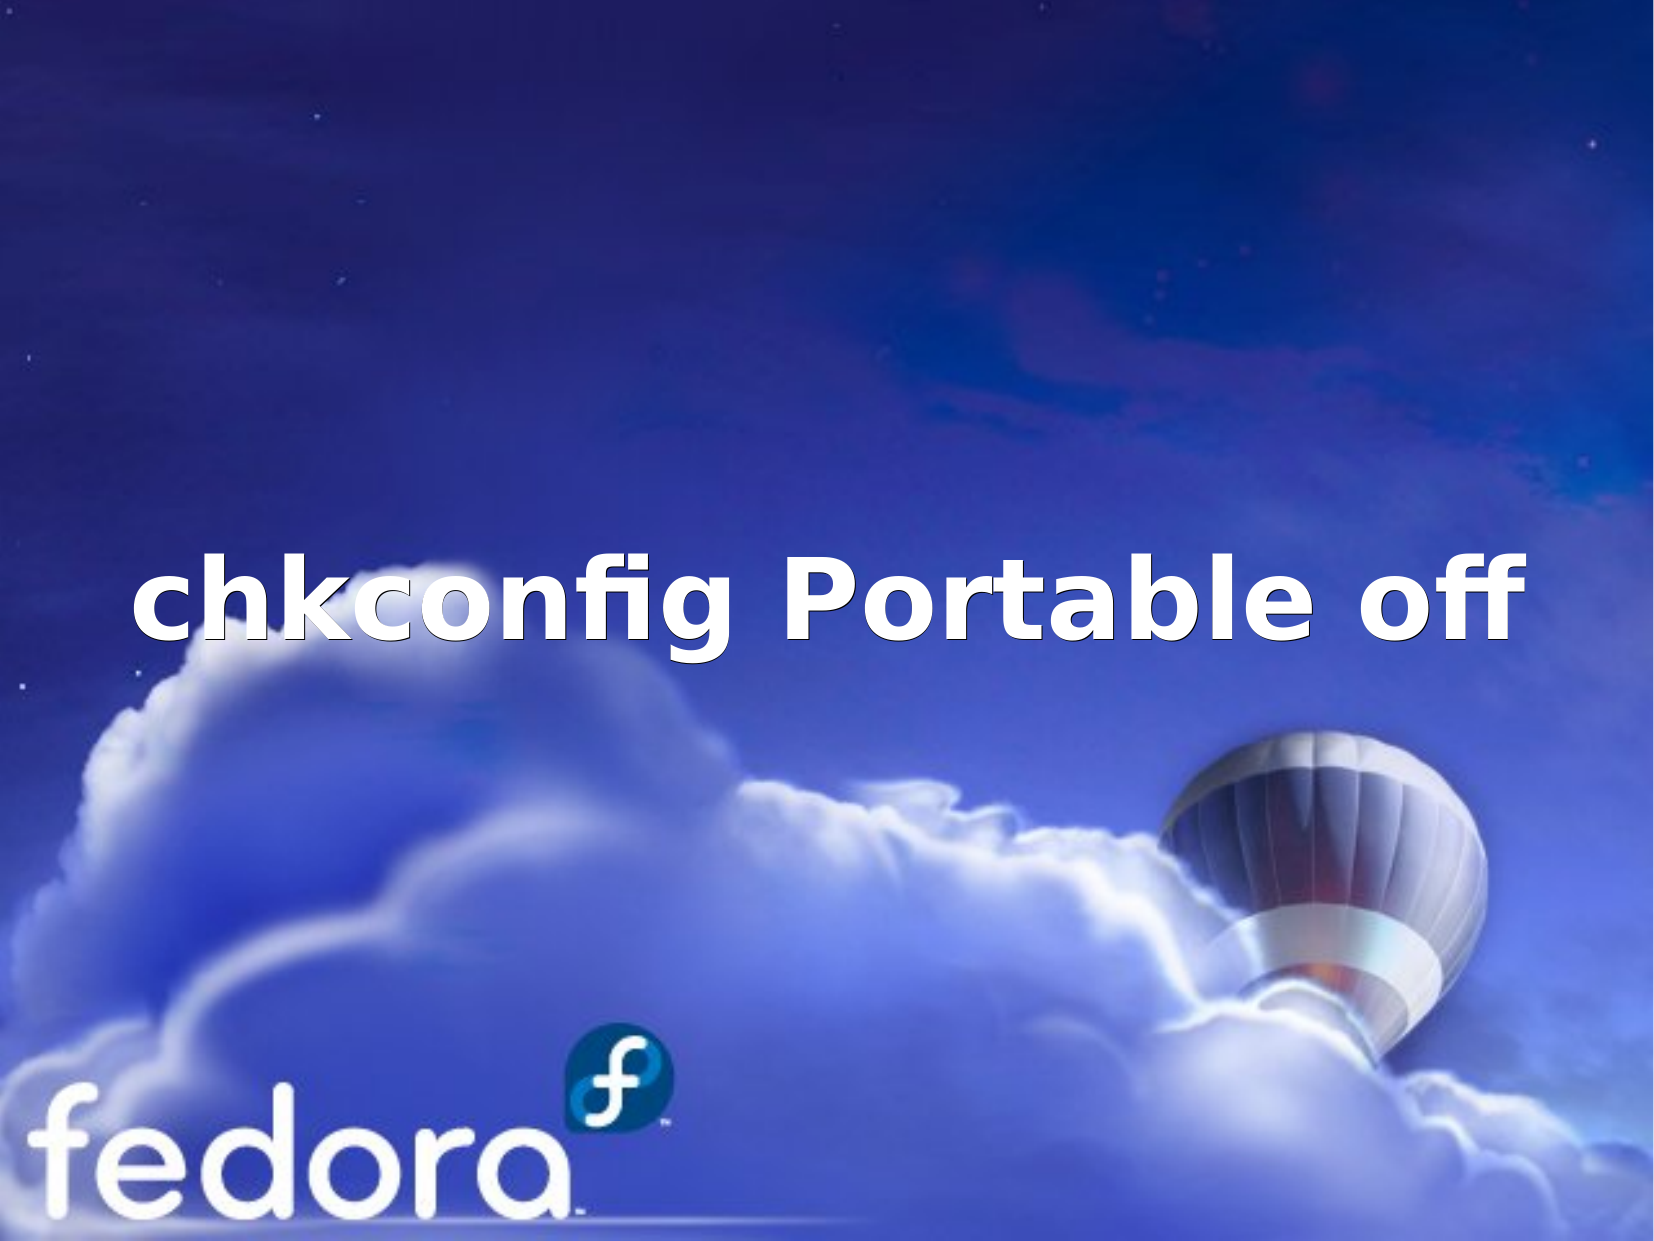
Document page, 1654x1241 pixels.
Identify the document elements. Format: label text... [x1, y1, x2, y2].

picture [0, 0, 1654, 1241]
text_box chkconfig Portable off [106, 527, 1549, 713]
